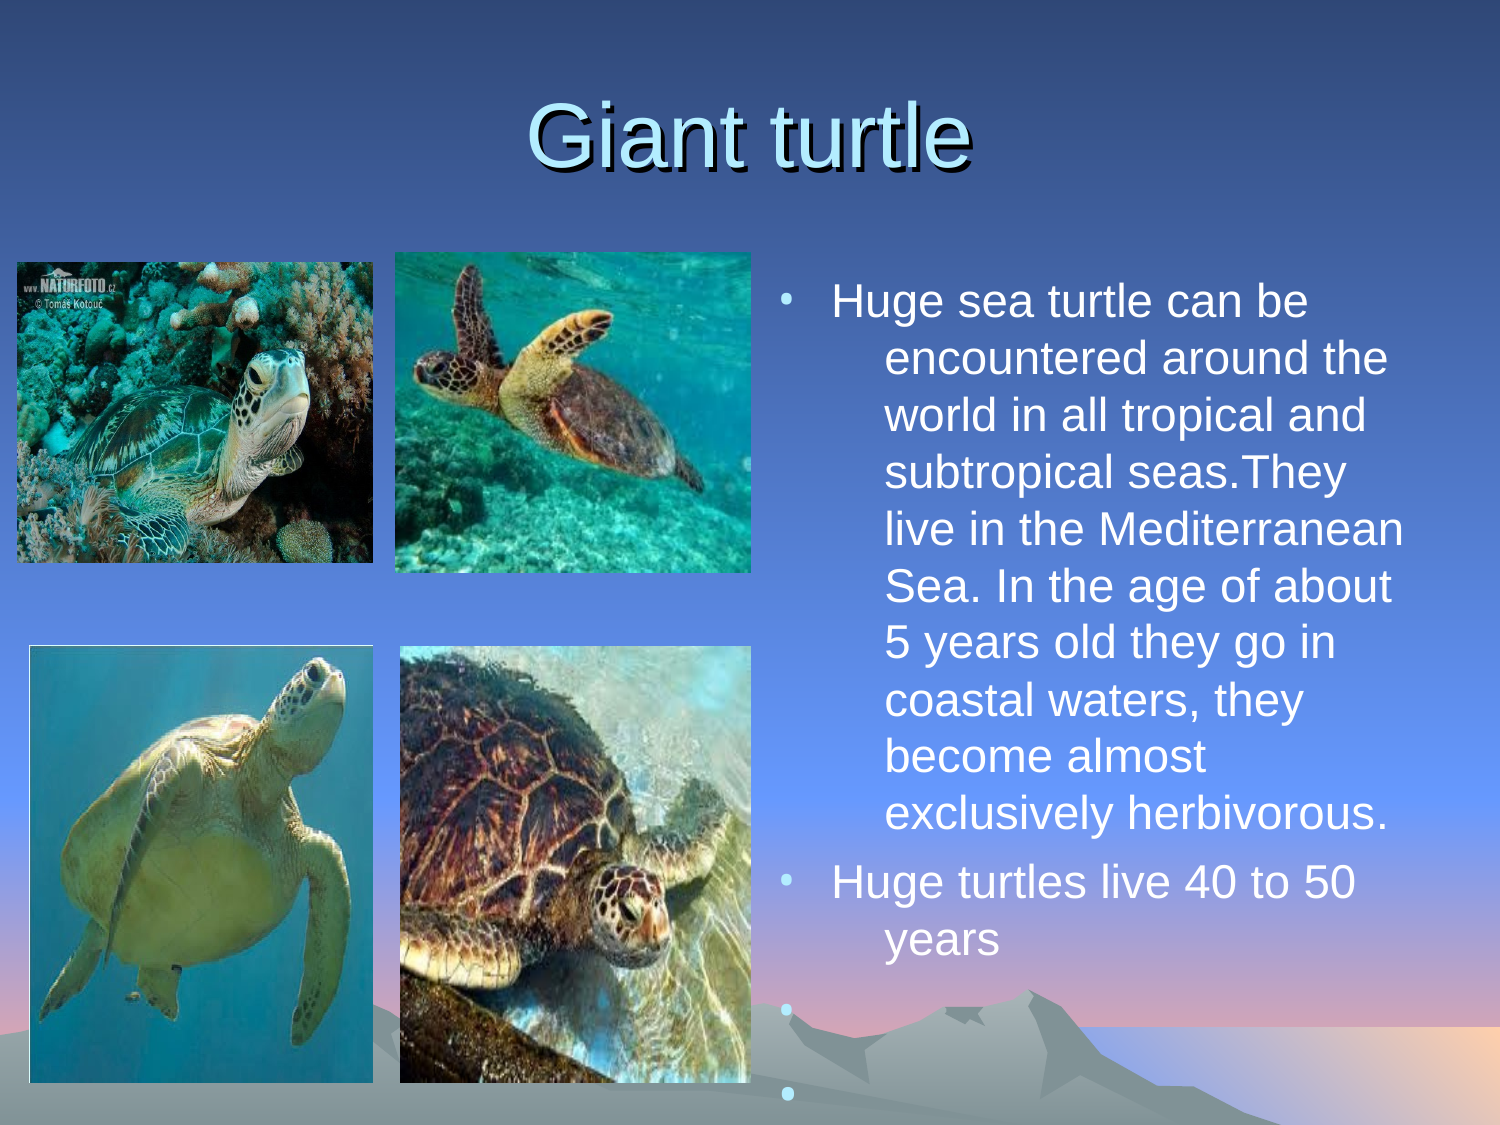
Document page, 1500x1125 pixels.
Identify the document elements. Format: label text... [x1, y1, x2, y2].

picture [400, 646, 751, 1083]
list Huge sea turtle can be encountered around the world in all tropical and subtropical seas.They live in the Mediterranean Sea. In the age of about 5 years old they go in coastal waters, they become almost exclusively herbivorous. Huge turtles live 40 to 50 years [762, 262, 1426, 1000]
picture [395, 252, 751, 573]
picture [17, 262, 373, 563]
title Giant turtle [75, 37, 1426, 225]
picture [175, 1079, 188, 1083]
picture [29, 645, 373, 1083]
